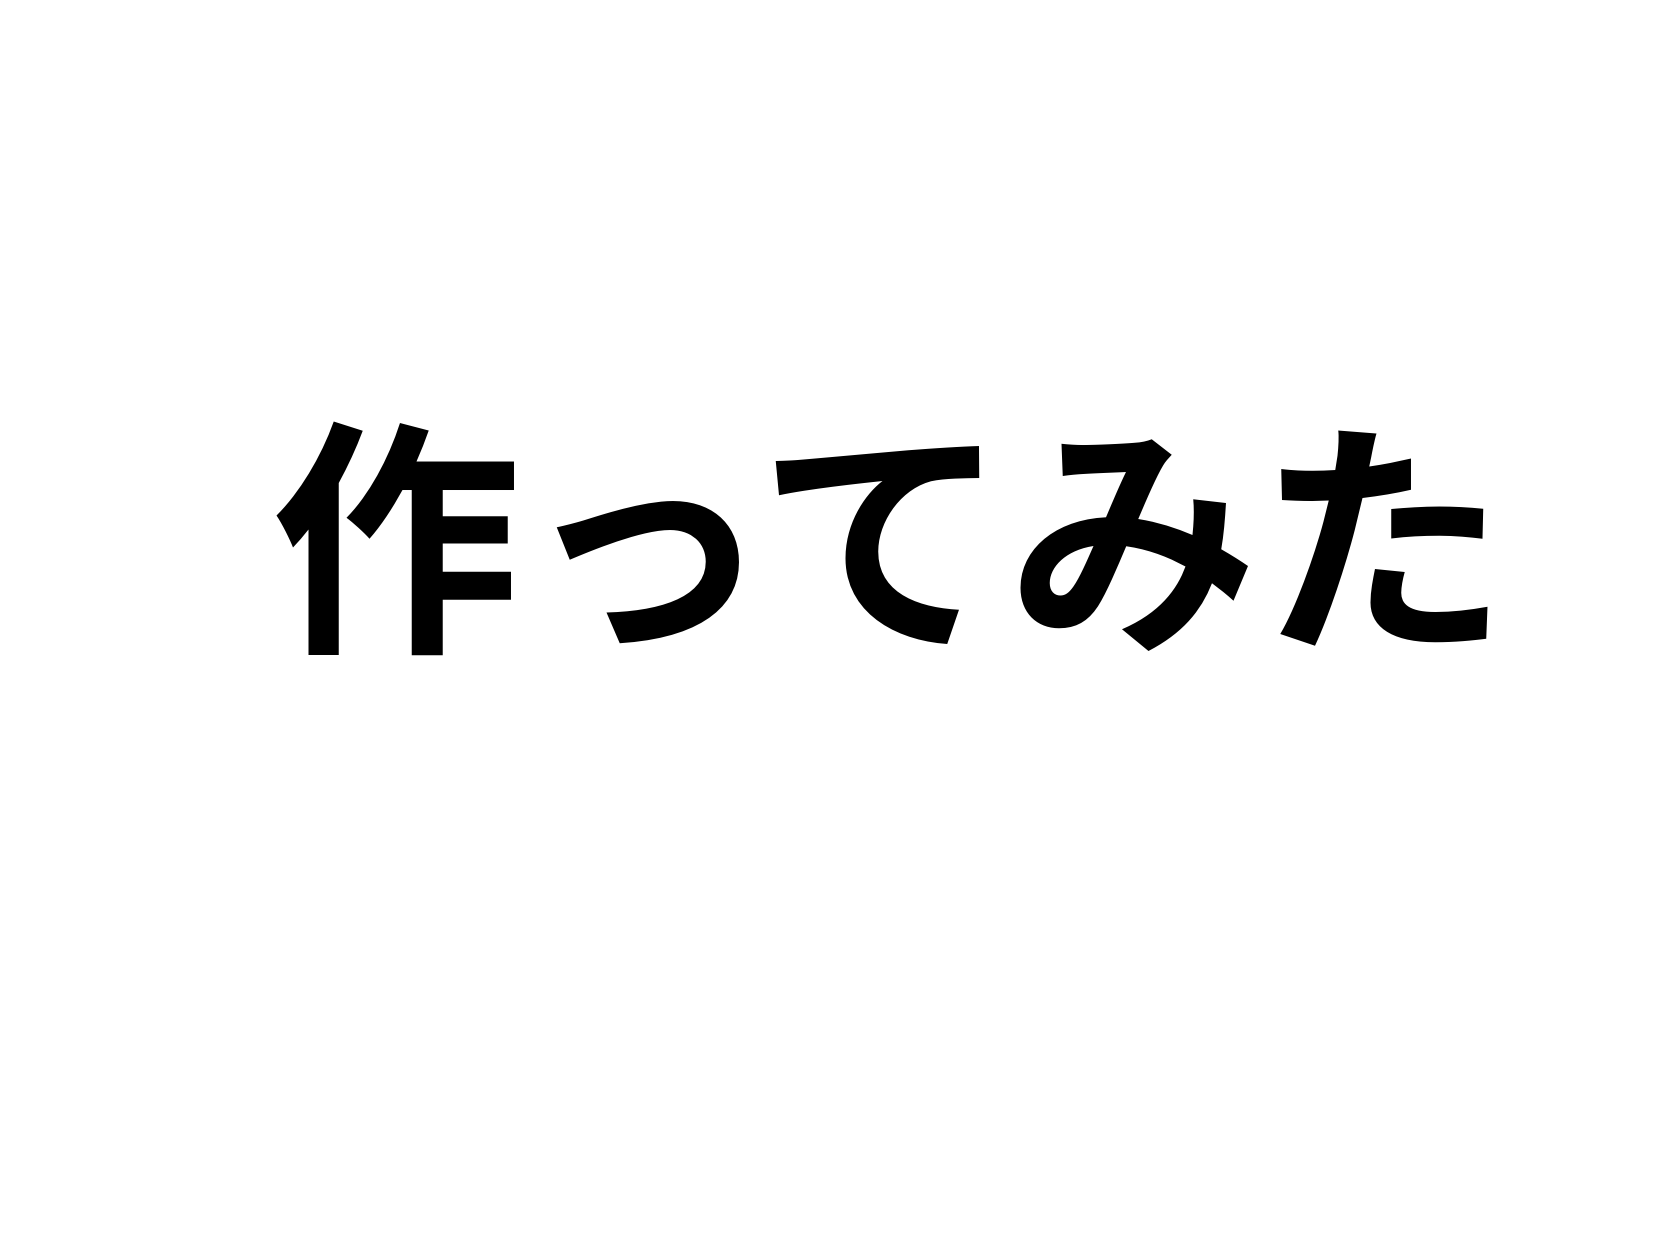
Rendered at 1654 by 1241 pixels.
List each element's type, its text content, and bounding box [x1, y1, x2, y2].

text_box 作ってみた [256, 336, 1418, 621]
